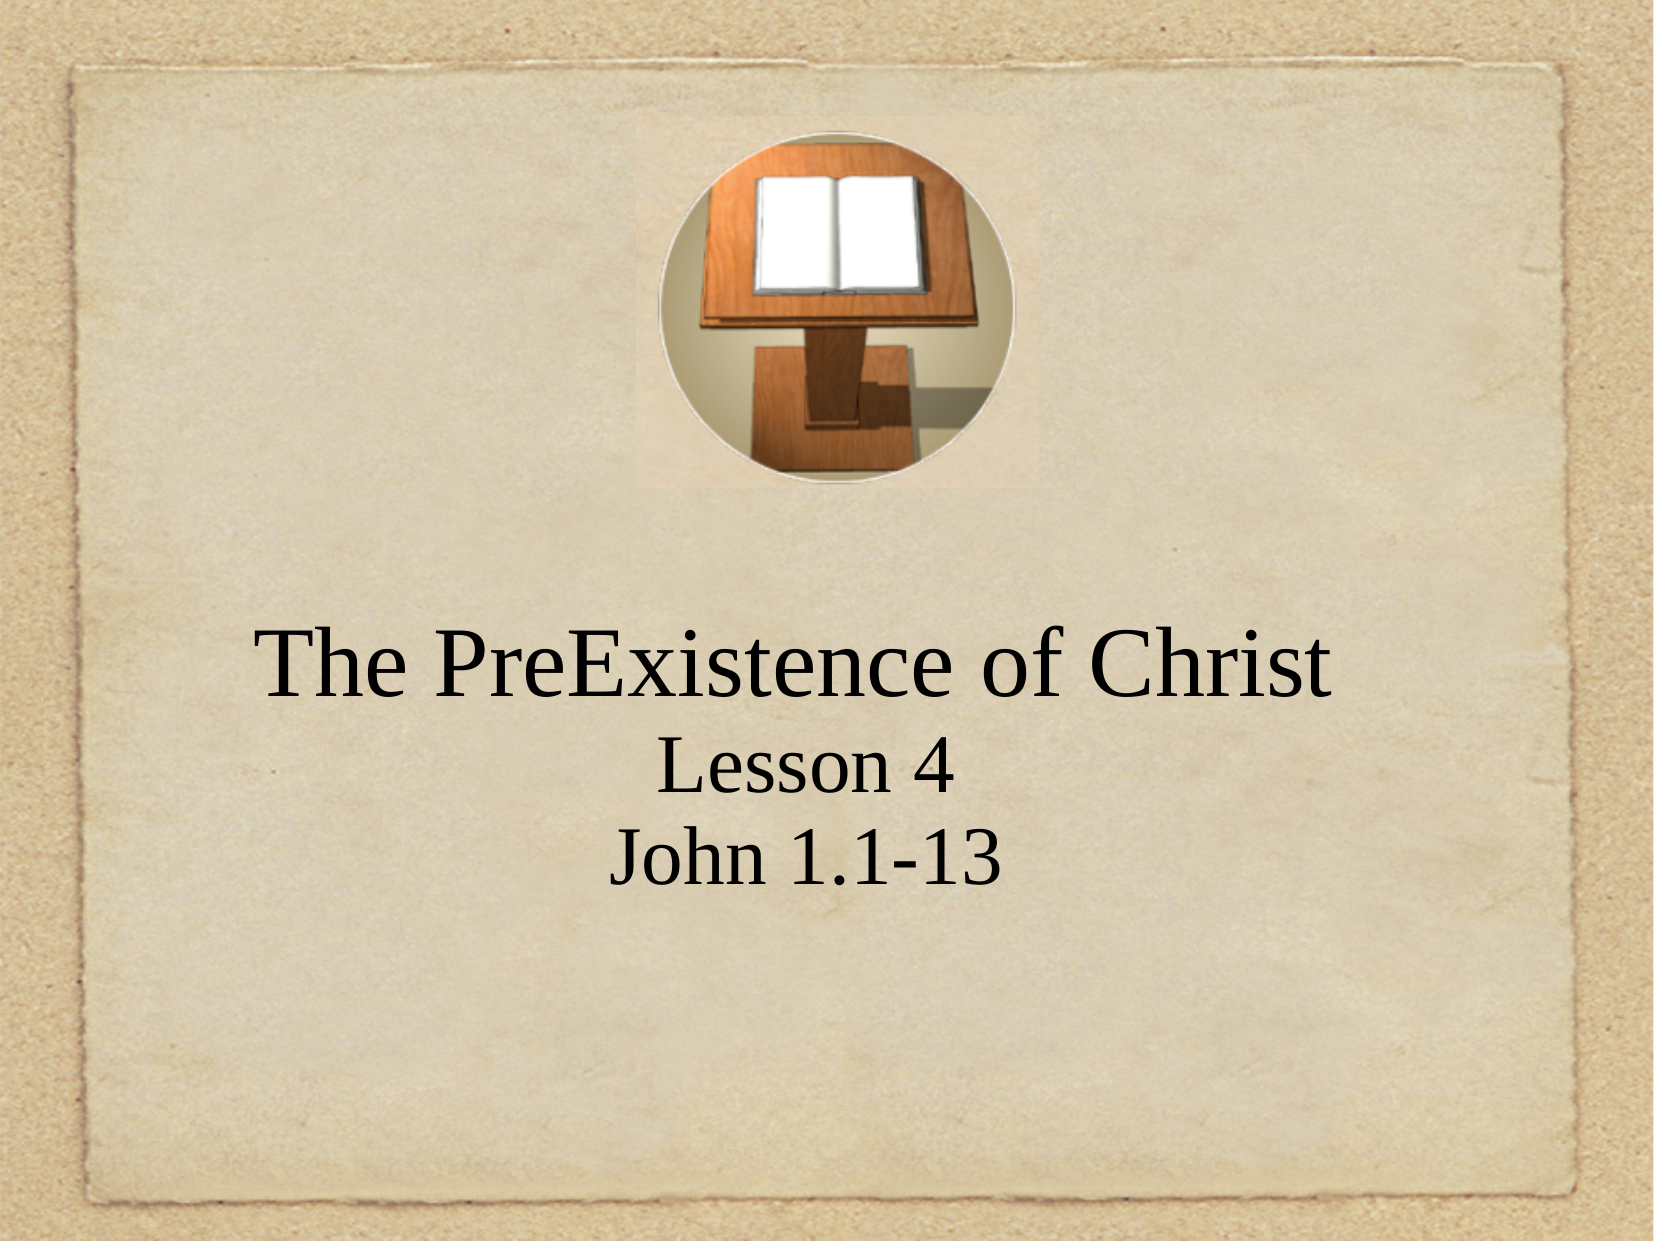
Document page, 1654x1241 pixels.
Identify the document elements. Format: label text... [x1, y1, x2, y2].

text_box The PreExistence of Christ Lesson 4 John 1.1-13 [150, 600, 1463, 1004]
picture [0, 0, 1654, 1241]
